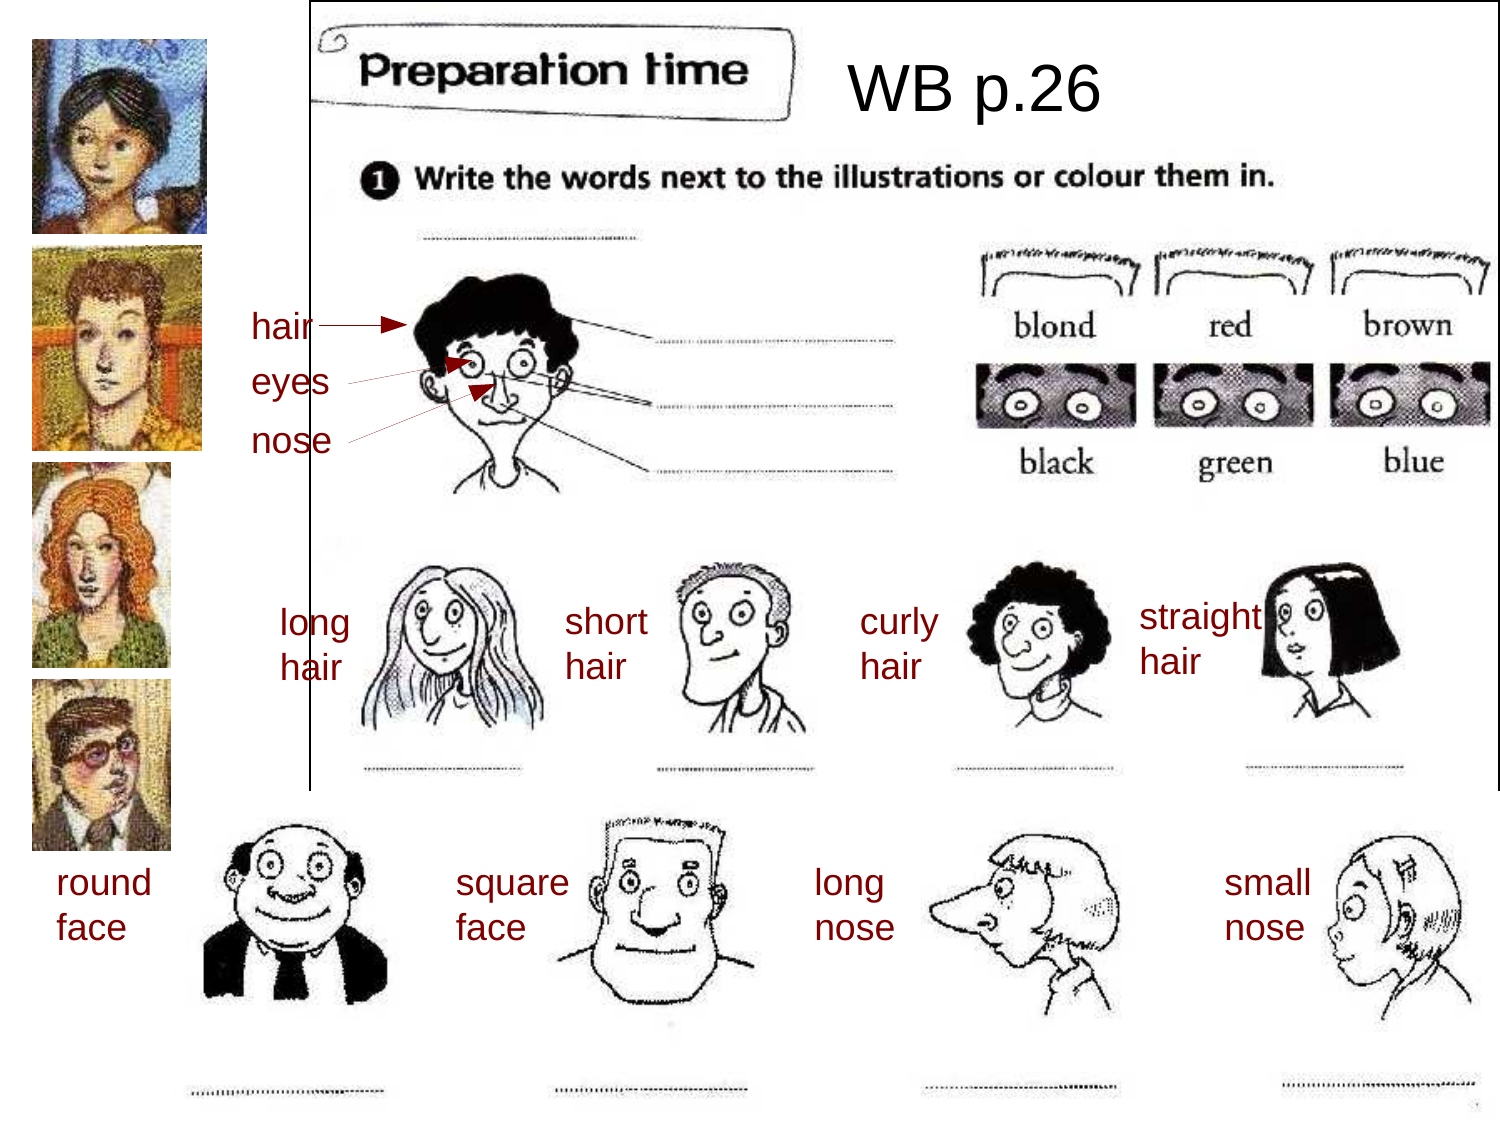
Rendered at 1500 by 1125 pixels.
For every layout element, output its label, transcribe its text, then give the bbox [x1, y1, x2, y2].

text_box square face [441, 850, 640, 956]
picture [32, 462, 171, 668]
text_box straight hair [1124, 584, 1323, 690]
text_box round face [41, 850, 207, 956]
text_box long nose [799, 850, 975, 956]
text_box curly hair [845, 589, 1005, 695]
text_box WB p.26 [832, 37, 1146, 133]
picture [32, 39, 207, 234]
picture [174, 1, 1500, 1119]
picture [32, 679, 171, 851]
text_box eyes [236, 349, 349, 408]
text_box hair [236, 294, 329, 349]
picture [32, 245, 202, 451]
text_box nose [236, 408, 354, 469]
text_box long hair [265, 590, 427, 696]
text_box small nose [1209, 850, 1393, 956]
text_box short hair [550, 589, 714, 695]
